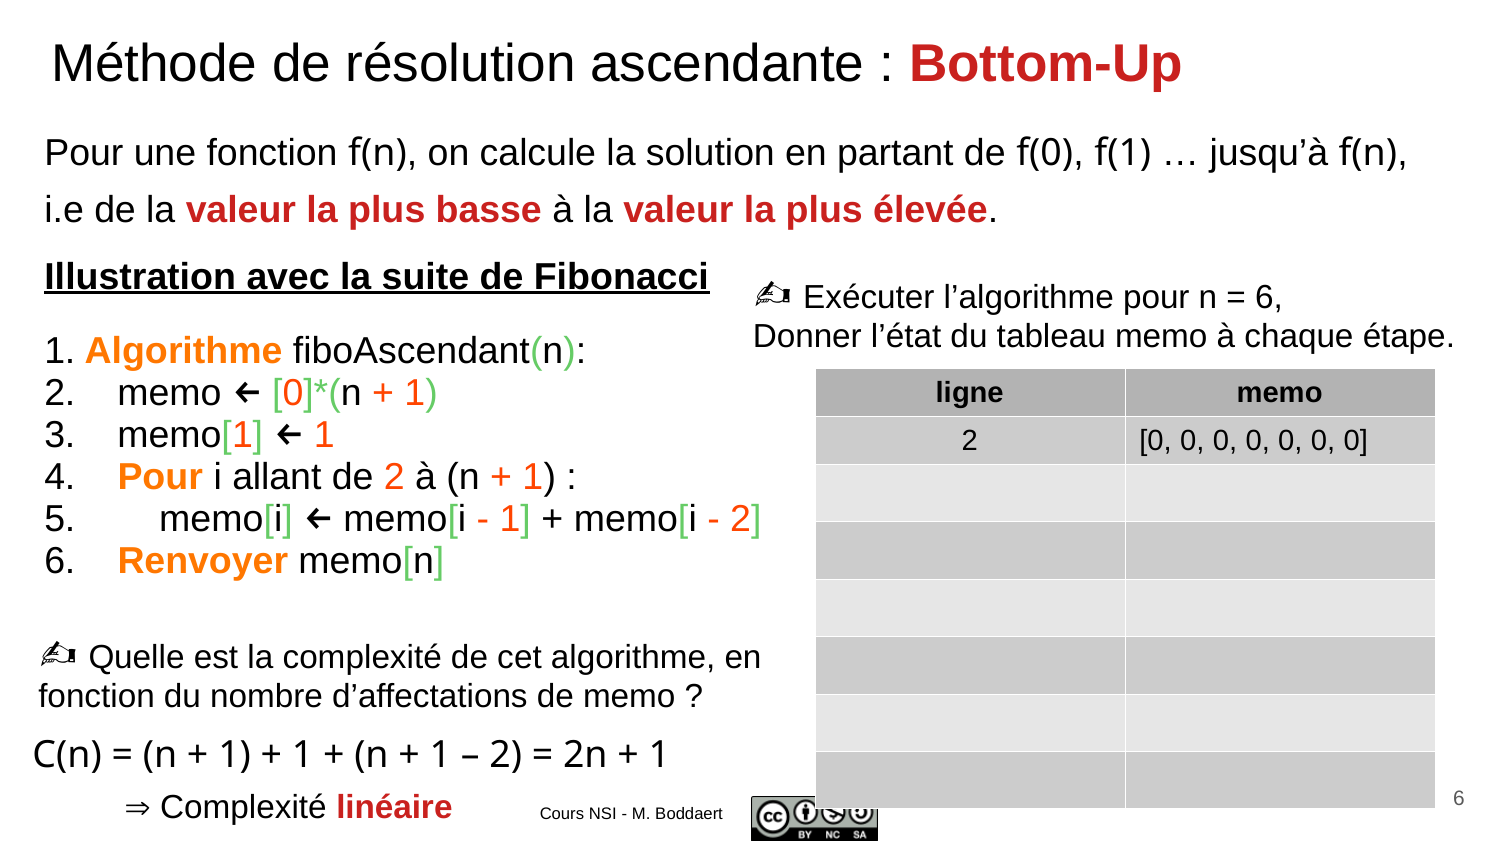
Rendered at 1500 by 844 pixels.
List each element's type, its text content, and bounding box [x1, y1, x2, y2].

table_cell [816, 637, 1125, 694]
table_cell [816, 695, 1125, 751]
table_cell [1126, 695, 1435, 751]
text_box  Exécuter l’algorithme pour n = 6, Donner l’état du tableau memo à chaque étape. [738, 263, 1500, 366]
title Méthode de résolution ascendante : Bottom-Up [51, 13, 1449, 108]
table_cell [816, 522, 1125, 579]
table_cell [1126, 522, 1435, 579]
text_box Pour une fonction f(n), on calcule la solution en partant de f(0), f(1) … jusqu’à f(n), i.e de la valeur la plus basse à la valeur la plus élevée. [29, 120, 1477, 237]
picture [751, 796, 878, 841]
table_cell [0, 0, 0, 0, 0, 0, 0] [1126, 417, 1435, 464]
table_cell [816, 752, 1125, 808]
table_header ligne [816, 369, 1125, 416]
table_cell [1126, 637, 1435, 694]
text_box ⇒ Complexité linéaire [109, 781, 519, 838]
table_cell [1126, 752, 1435, 808]
text_box C(n) = (n + 1) + 1 + (n + 1 – 2) = 2n + 1 [17, 720, 802, 785]
table_cell [1126, 465, 1435, 521]
table_cell [816, 465, 1125, 521]
text_box  Quelle est la complexité de cet algorithme, en fonction du nombre d’affectations de memo ? [23, 623, 815, 727]
table_header memo [1126, 369, 1435, 416]
table_cell 2 [816, 417, 1125, 464]
table_cell [816, 580, 1125, 636]
text_box [814, 359, 1447, 762]
table_cell [1126, 580, 1435, 636]
text_box Illustration avec la suite de Fibonacci 1. Algorithme fiboAscendant(n): 2. memo ← [0]*(n + 1) 3. memo[1] ← 1 4. Pour i allant de 2 à (n + 1) : 5. memo[i] ← memo[i - 1] + memo[i - 2] 6. Renvoyer memo[n] [29, 248, 821, 609]
slide_number <numéro> [1389, 764, 1480, 830]
